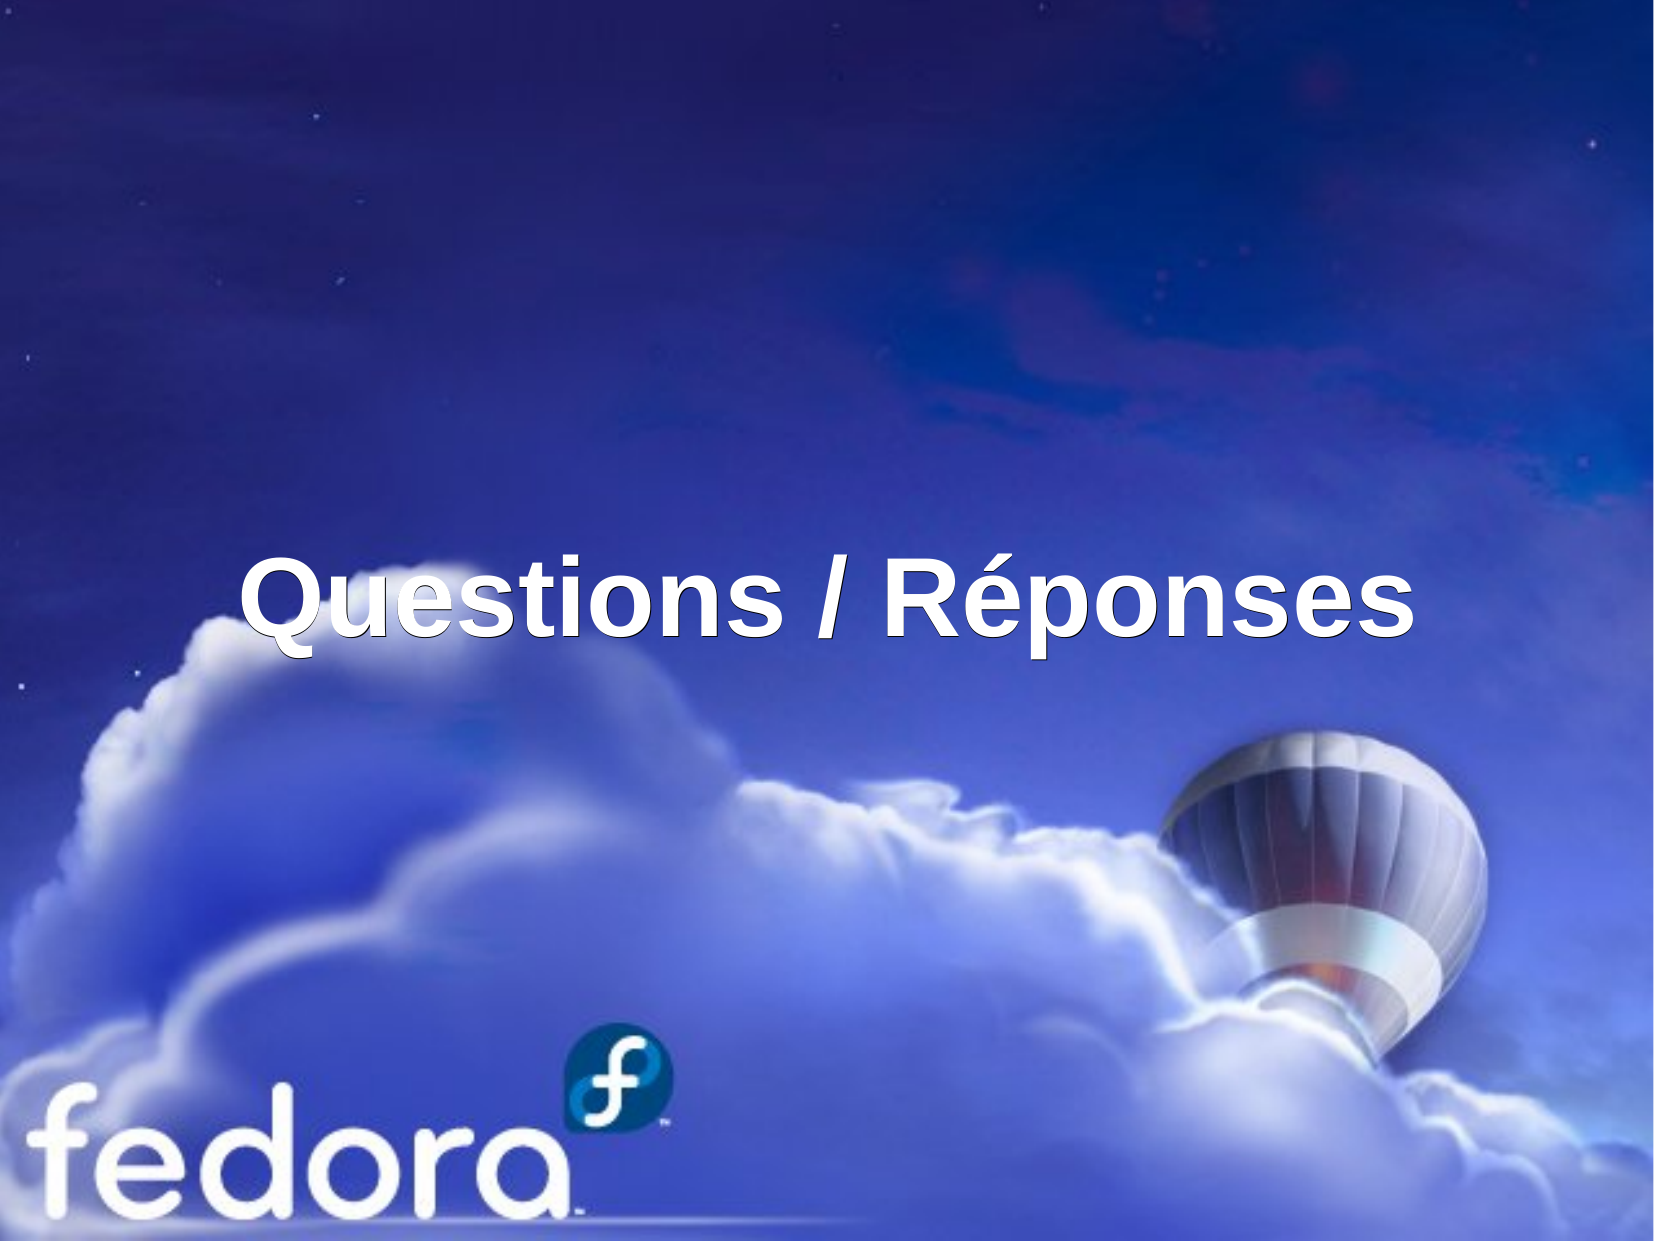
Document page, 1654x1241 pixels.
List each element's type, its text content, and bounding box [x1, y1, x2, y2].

text_box Questions / Réponses [106, 527, 1549, 713]
picture [0, 0, 1654, 1241]
